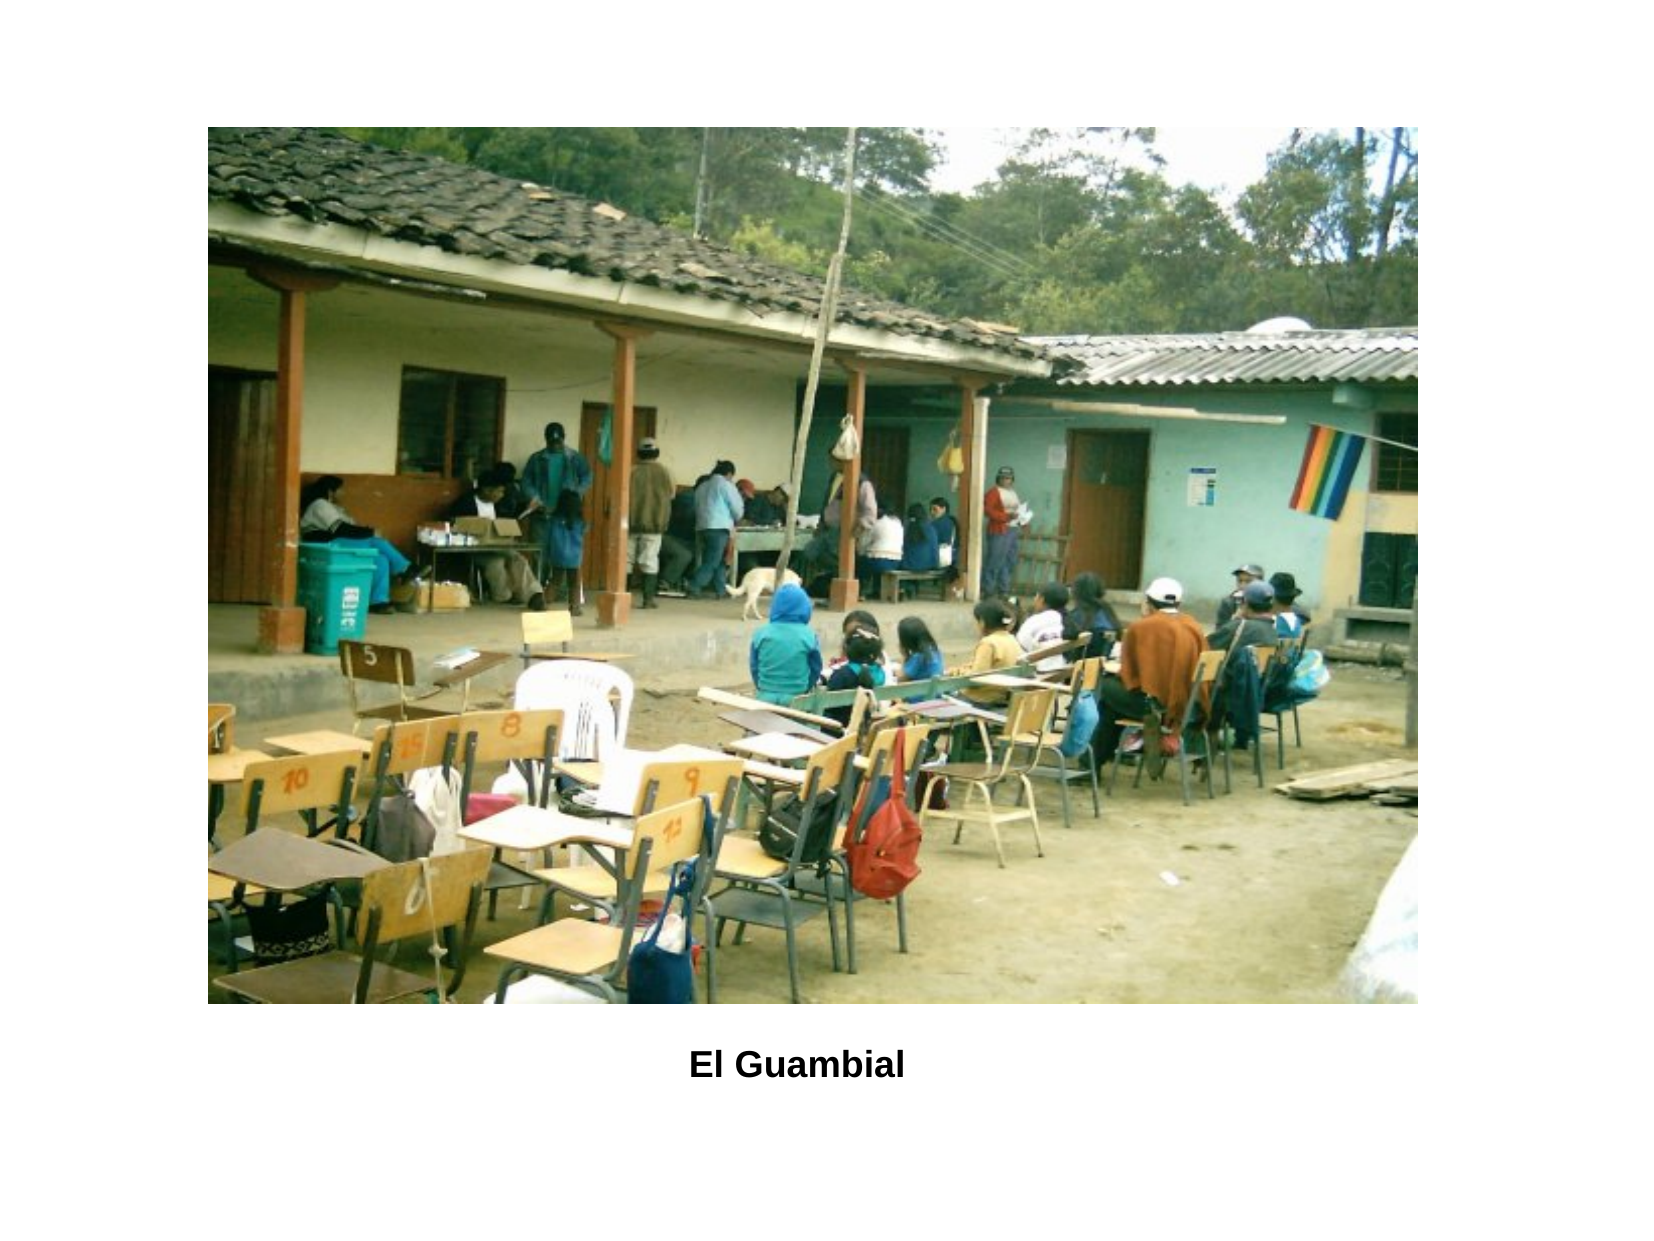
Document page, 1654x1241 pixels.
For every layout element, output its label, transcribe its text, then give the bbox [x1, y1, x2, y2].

picture [208, 127, 1418, 1004]
text_box El Guambial [383, 1035, 1211, 1094]
